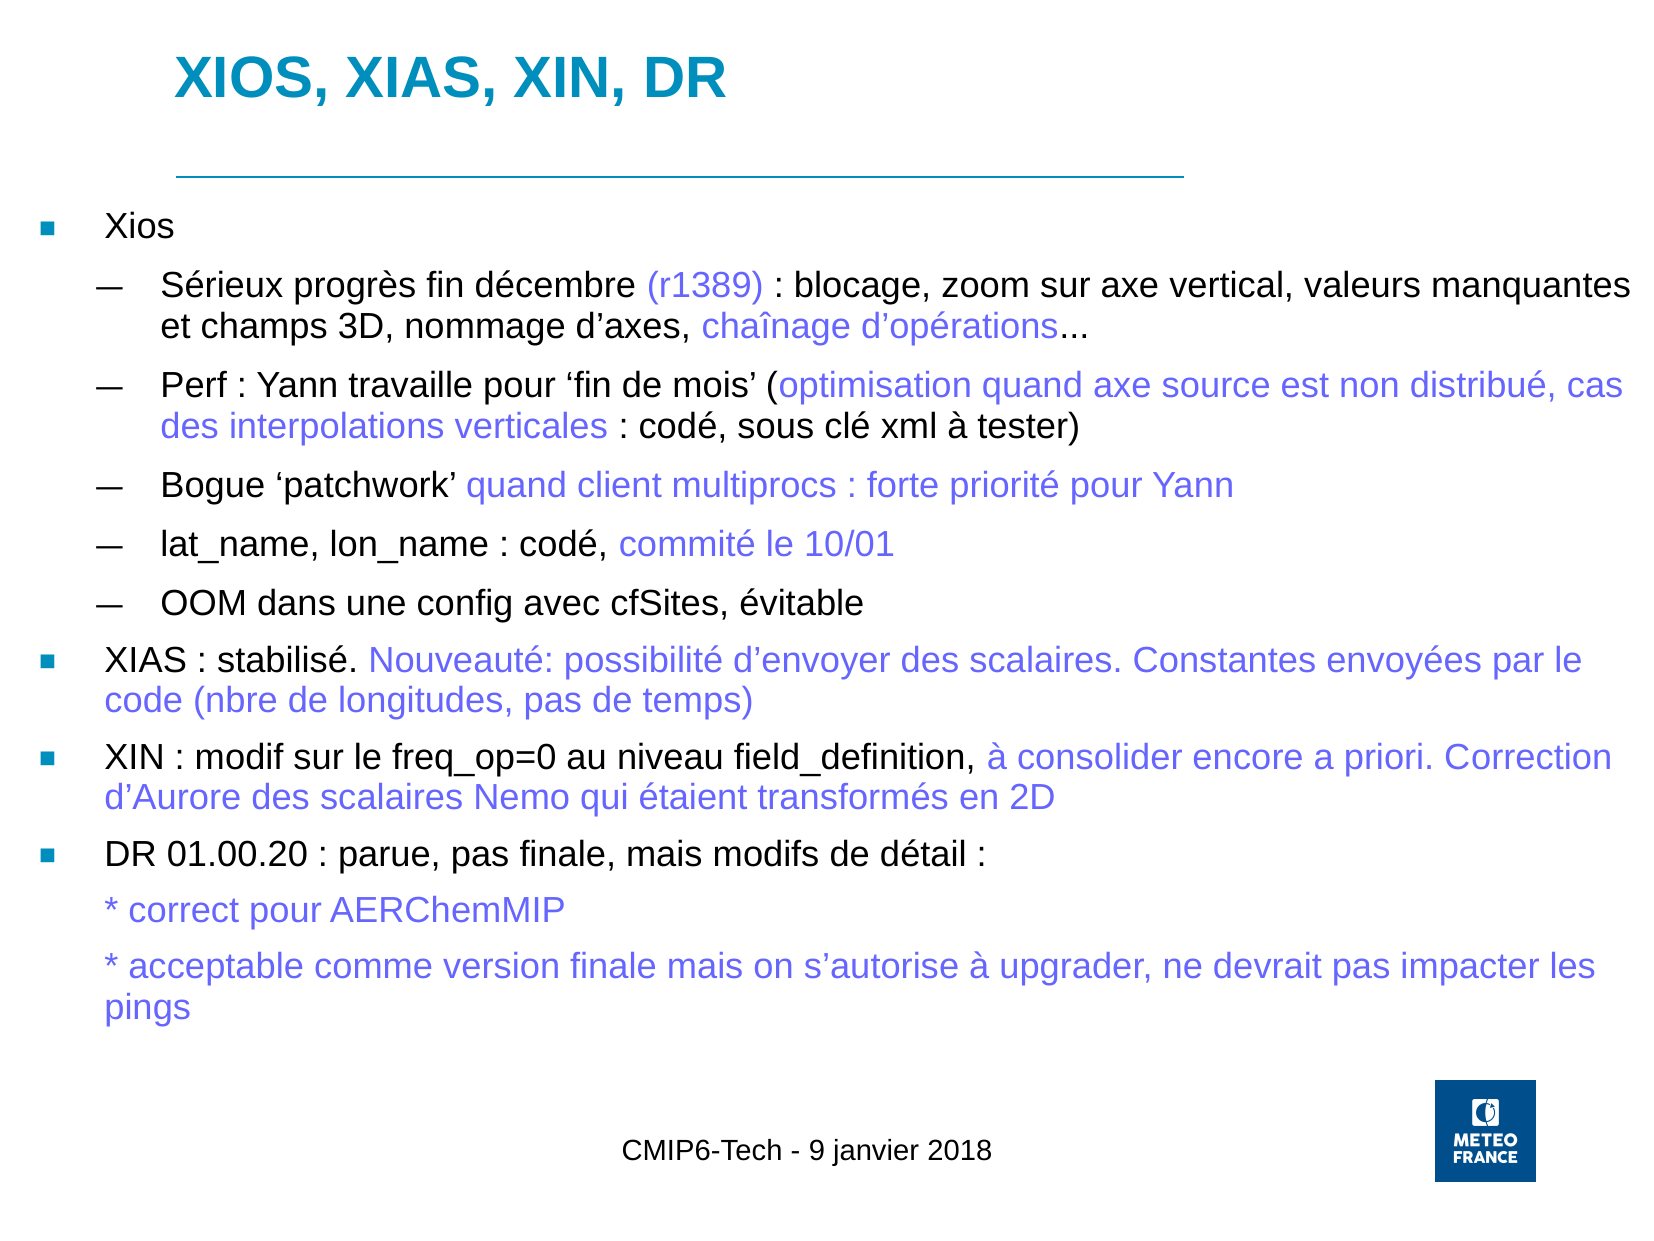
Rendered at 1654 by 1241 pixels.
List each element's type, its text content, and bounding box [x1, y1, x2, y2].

title XIOS, XIAS, XIN, DR [174, 0, 1654, 156]
list Xios Sérieux progrès fin décembre (r1389) : blocage, zoom sur axe vertical, valeurs manquantes et champs 3D, nommage d’axes, chaînage d’opérations... Perf : Yann travaille pour ‘fin de mois’ (optimisation quand axe source est non distribué, cas des interpolations verticales : codé, sous clé xml à tester) Bogue ‘patchwork’ quand client multiprocs : forte priorité pour Yann lat_name, lon_name : codé, commité le 10/01 OOM dans une config avec cfSites, évitable XIAS : stabilisé. Nouveauté: possibilité d’envoyer des scalaires. Constantes envoyées par le code (nbre de longitudes, pas de temps) XIN : modif sur le freq_op=0 au niveau field_definition, à consolider encore a priori. Correction d’Aurore des scalaires Nemo qui étaient transformés en 2D DR 01.00.20 : parue, pas finale, mais modifs de détail : * correct pour AERChemMIP * acceptable comme version finale mais on s’autorise à upgrader, ne devrait pas impacter les pings [25, 205, 1654, 1084]
picture [1435, 1084, 1536, 1182]
